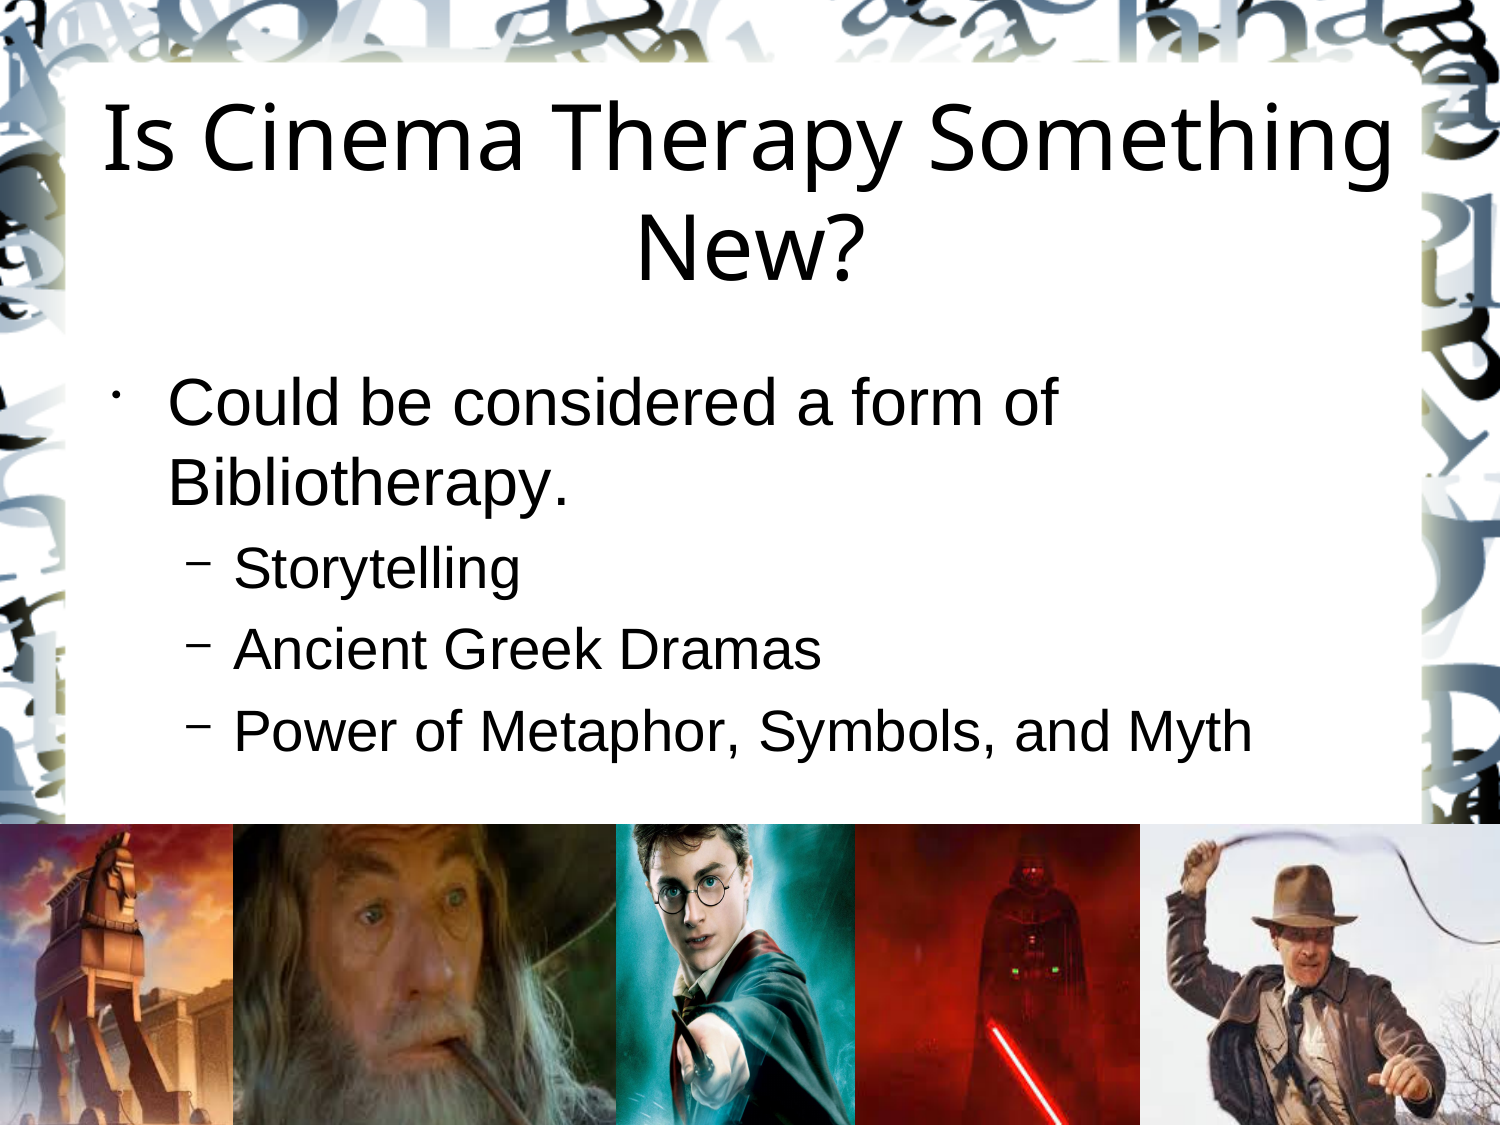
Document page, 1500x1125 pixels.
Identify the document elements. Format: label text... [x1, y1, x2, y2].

list Could be considered a form of Bibliotherapy. Storytelling Ancient Greek Dramas Power of Metaphor, Symbols, and Myth [96, 351, 1291, 661]
picture [0, 0, 1500, 1125]
title Is Cinema Therapy Something New? [75, 71, 1425, 260]
